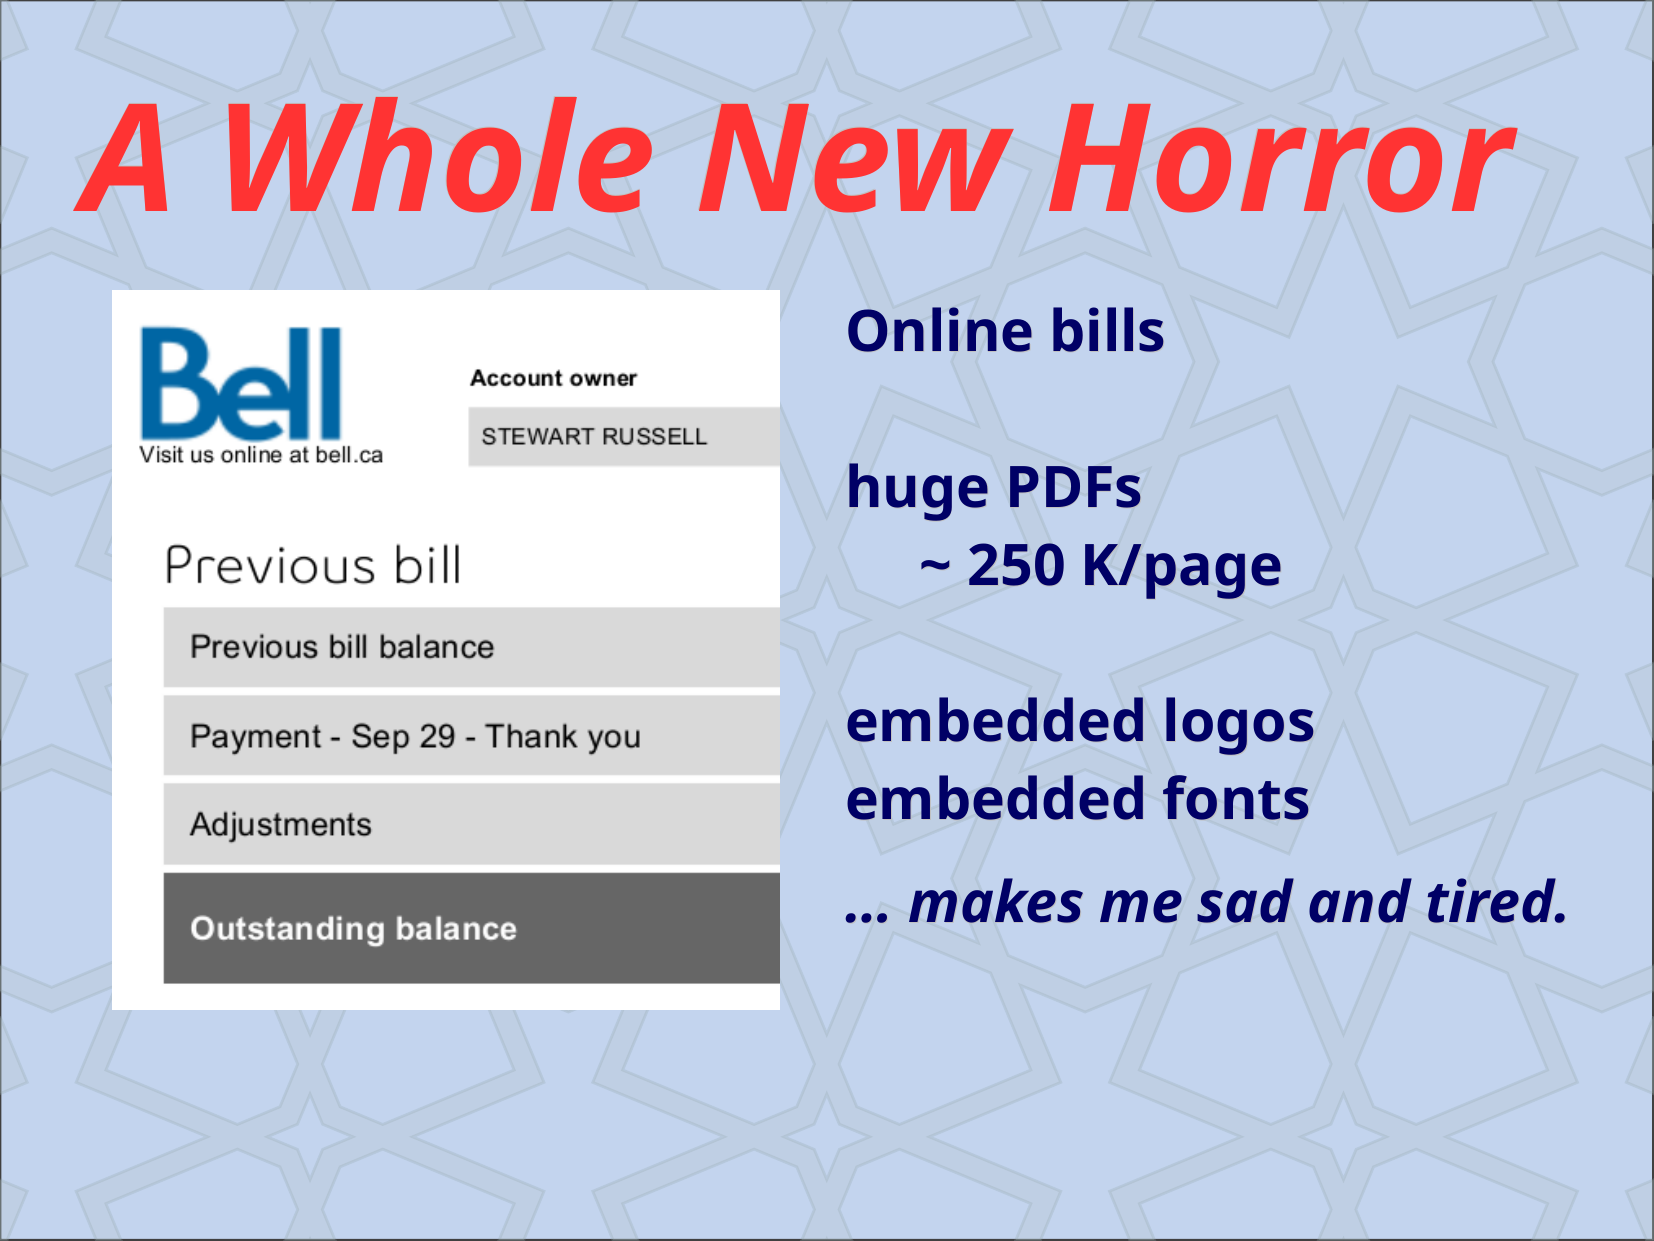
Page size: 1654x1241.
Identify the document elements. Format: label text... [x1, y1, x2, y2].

title A Whole New Horror [82, 49, 1571, 257]
picture [112, 290, 780, 1010]
list Online bills huge PDFs ~ 250 K/page embedded logos embedded fonts … makes me sad and tired. [845, 290, 1572, 1010]
